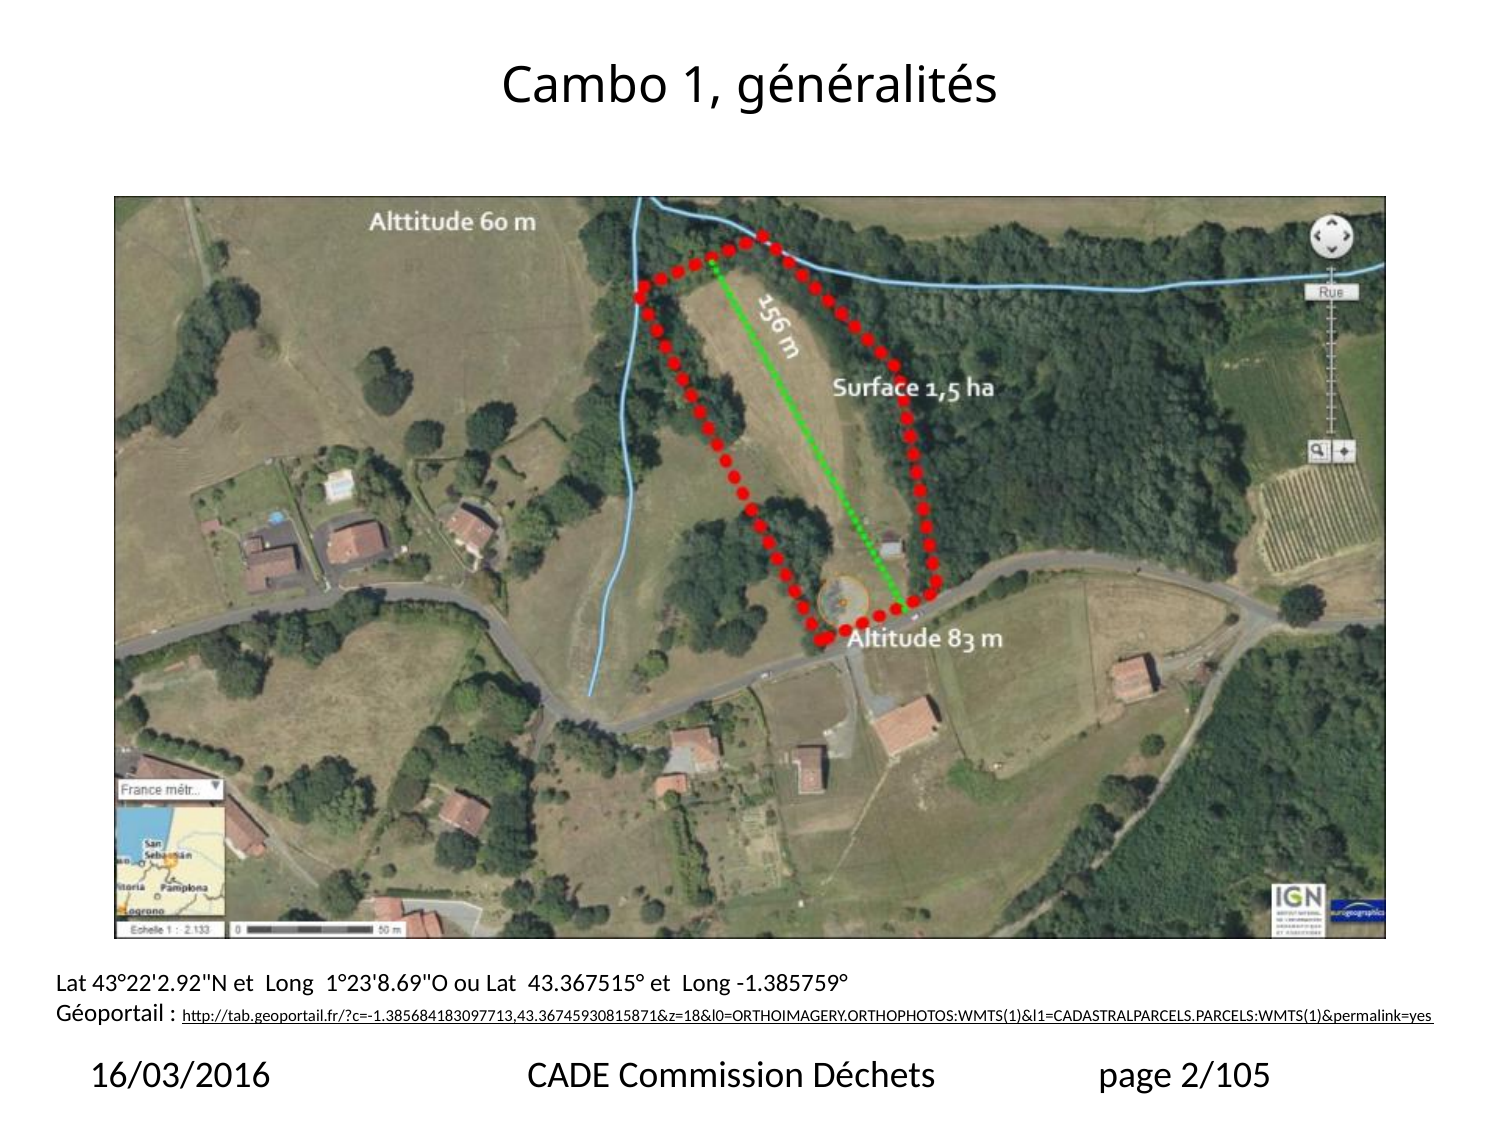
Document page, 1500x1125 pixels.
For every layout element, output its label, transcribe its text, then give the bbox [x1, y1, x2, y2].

slide_number 16/03/2016 [75, 1042, 425, 1103]
text_box Lat 43°22'2.92"N et Long 1°23'8.69"O ou Lat 43.367515° et Long -1.385759° Géoportail : http://tab.geoportail.fr/?c=-1.385684183097713,43.36745930815871&z=18&l0=ORTHOIMAGERY.ORTHOPHOTOS:WMTS(1)&l1=CADASTRALPARCELS.PARCELS:WMTS(1)&permalink=yes [41, 959, 1471, 1034]
title Cambo 1, généralités [75, 45, 1425, 233]
footer CADE Commission Déchets [512, 1042, 988, 1103]
picture [114, 196, 1386, 939]
slide_number page <numéro>/105 [1074, 1042, 1425, 1103]
